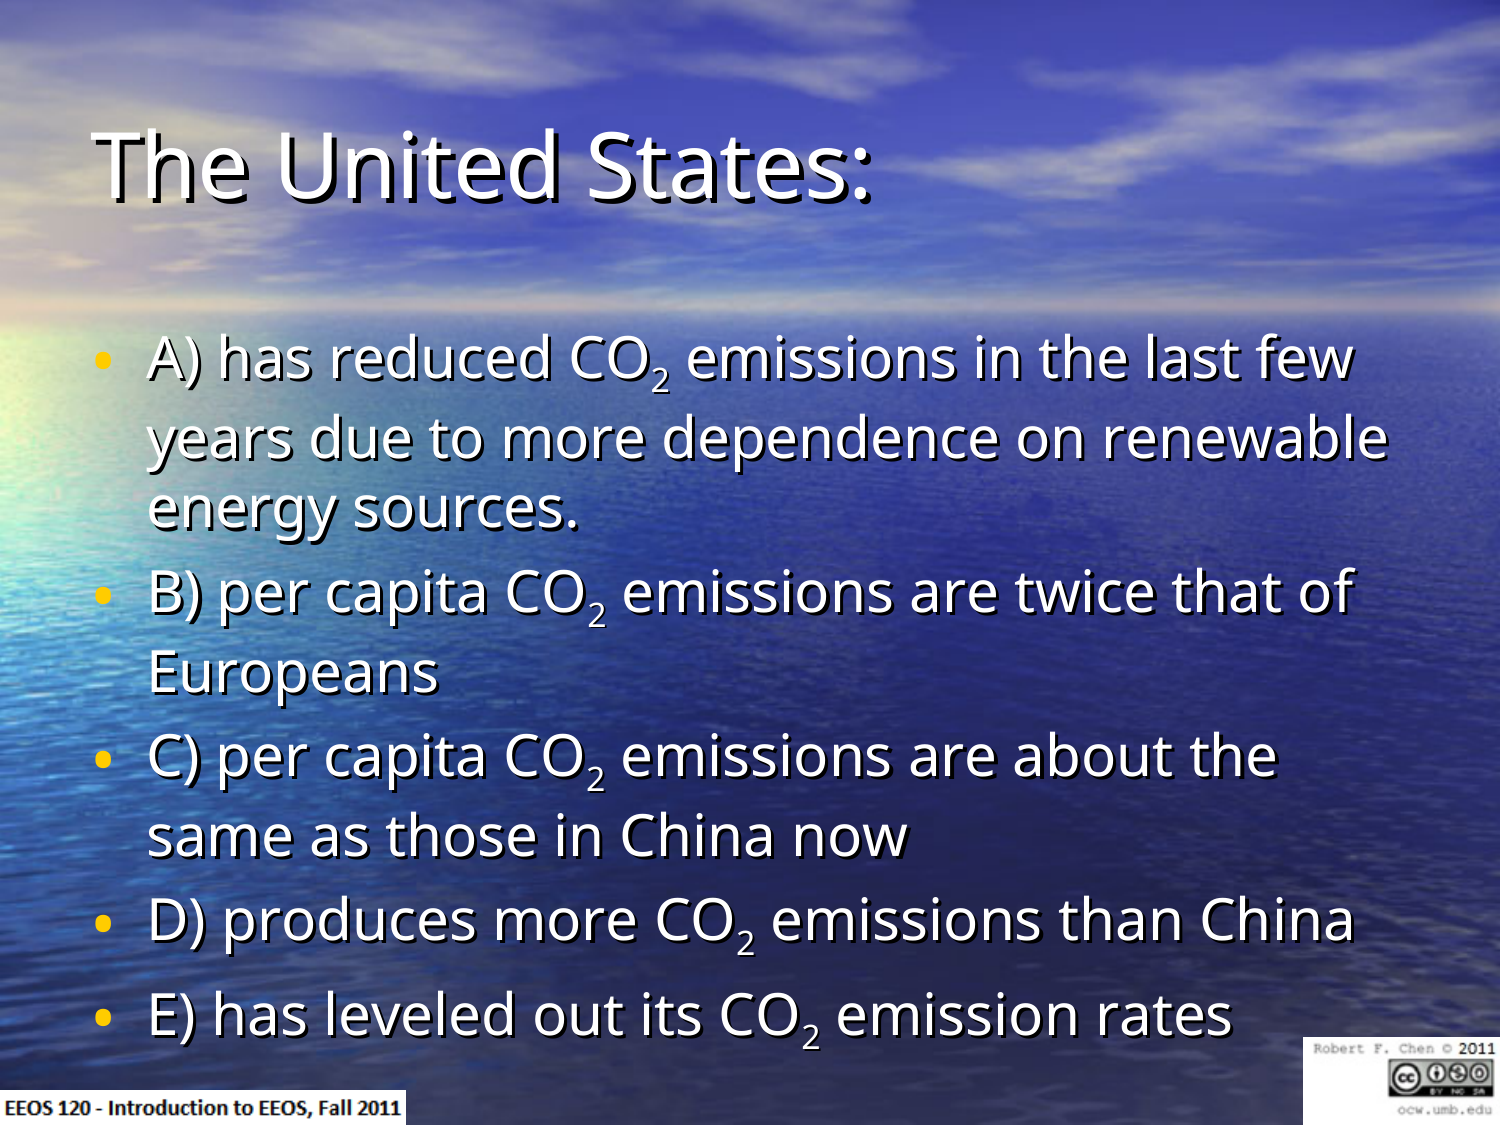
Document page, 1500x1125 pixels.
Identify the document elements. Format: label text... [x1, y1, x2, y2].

list A) has reduced CO2 emissions in the last few years due to more dependence on renewable energy sources. B) per capita CO2 emissions are twice that of Europeans C) per capita CO2 emissions are about the same as those in China now D) produces more CO2 emissions than China E) has leveled out its CO2 emission rates [75, 312, 1426, 1064]
picture [0, 0, 1500, 1125]
title The United States: [75, 47, 1426, 276]
